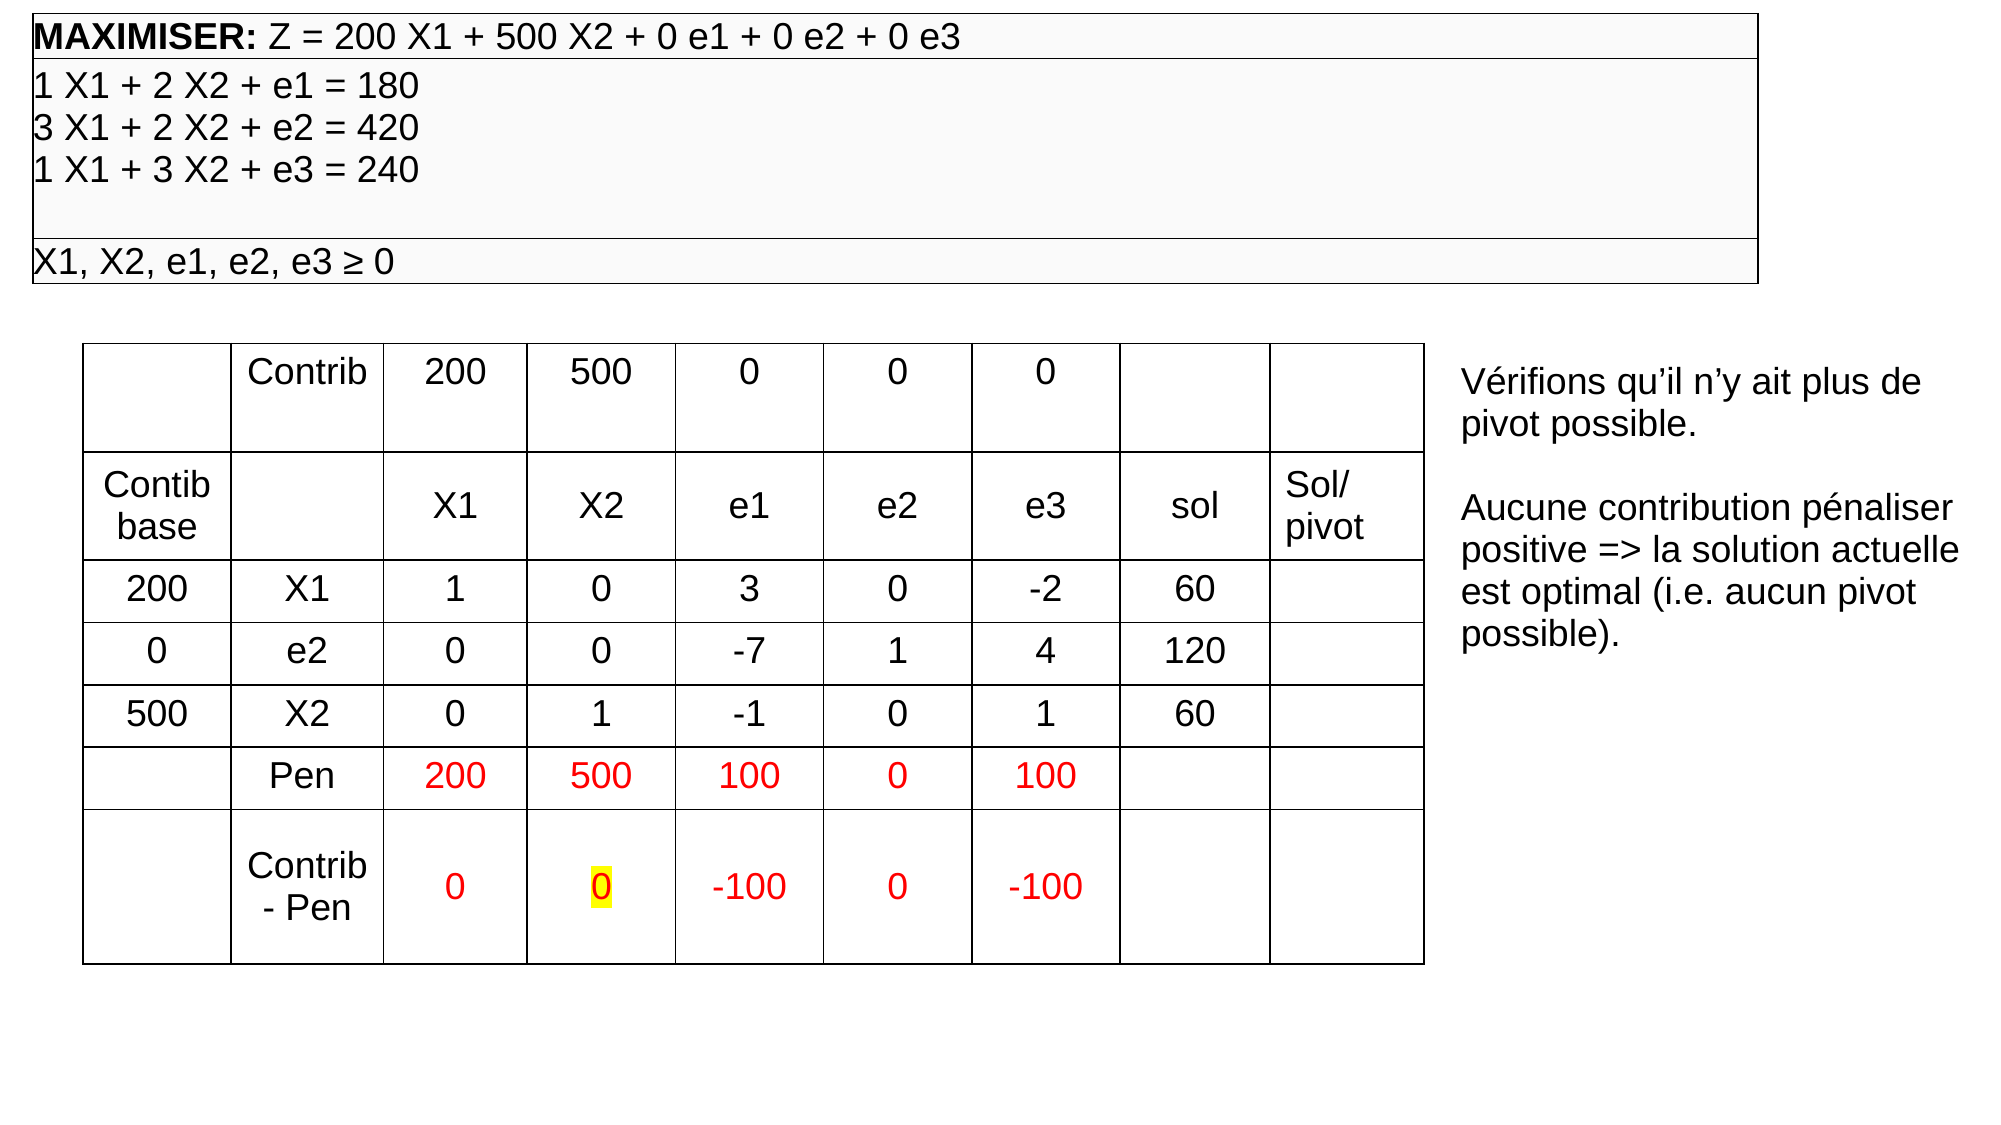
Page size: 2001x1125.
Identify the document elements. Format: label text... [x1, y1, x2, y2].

table_header 200 [384, 344, 526, 451]
table_header [84, 344, 230, 451]
table_header [1121, 344, 1269, 451]
table_cell -7 [676, 623, 823, 684]
table_cell 0 [528, 810, 675, 963]
table_cell 120 [1121, 623, 1269, 684]
table_cell [1271, 748, 1423, 809]
text_box Vérifions qu’il n’y ait plus de pivot possible. Aucune contribution pénaliser positive => la solution actuelle est optimal (i.e. aucun pivot possible). [1446, 352, 1988, 901]
table_cell [1271, 810, 1423, 963]
table_cell 500 [84, 686, 230, 746]
table_cell 1 [528, 686, 675, 746]
table_cell -2 [973, 561, 1119, 622]
table_cell Contib base [84, 453, 230, 559]
table_cell 200 [384, 748, 526, 809]
table_header 500 [528, 344, 675, 451]
table_cell 0 [824, 748, 971, 809]
table_header 0 [824, 344, 971, 451]
table_cell [84, 748, 230, 809]
table_cell 3 [676, 561, 823, 622]
table_cell X1 [384, 453, 526, 559]
table_cell X1, X2, e1, e2, e3 ≥ 0 [34, 239, 1757, 283]
table_cell [1271, 623, 1423, 684]
table_cell -1 [676, 686, 823, 746]
table_cell 60 [1121, 686, 1269, 746]
table_cell 1 [973, 686, 1119, 746]
table_cell 200 [84, 561, 230, 622]
table_header 0 [973, 344, 1119, 451]
table_cell Pen [232, 748, 383, 809]
table_cell e1 [676, 453, 823, 559]
table_cell 500 [528, 748, 675, 809]
table_cell [1121, 748, 1269, 809]
table_cell [84, 810, 230, 963]
table_cell 0 [528, 561, 675, 622]
table_cell -100 [676, 810, 823, 963]
table_cell 1 [384, 561, 526, 622]
table_cell 1 [824, 623, 971, 684]
table_cell 0 [384, 686, 526, 746]
table_cell 0 [84, 623, 230, 684]
table_header 0 [676, 344, 823, 451]
table_cell 0 [824, 810, 971, 963]
table_cell 0 [384, 623, 526, 684]
table_cell 0 [824, 686, 971, 746]
table_cell [1271, 686, 1423, 746]
table_cell X1 [232, 561, 383, 622]
table_cell 0 [384, 810, 526, 963]
table_cell 100 [676, 748, 823, 809]
table_cell -100 [973, 810, 1119, 963]
table_cell 100 [973, 748, 1119, 809]
table_cell 0 [824, 561, 971, 622]
table_cell e2 [824, 453, 971, 559]
table_header [1271, 344, 1423, 451]
table_cell [1271, 561, 1423, 622]
table_header MAXIMISER: Z = 200 X1 + 500 X2 + 0 e1 + 0 e2 + 0 e3 [34, 14, 1757, 58]
table_cell X2 [528, 453, 675, 559]
table_cell 1 X1 + 2 X2 + e1 = 180 3 X1 + 2 X2 + e2 = 420 1 X1 + 3 X2 + e3 = 240 [34, 59, 1757, 238]
table_cell e3 [973, 453, 1119, 559]
table_cell X2 [232, 686, 383, 746]
table_header Contrib [232, 344, 383, 451]
table_cell 60 [1121, 561, 1269, 622]
table_cell e2 [232, 623, 383, 684]
table_cell Sol/pivot [1271, 453, 1423, 559]
table_cell 4 [973, 623, 1119, 684]
table_cell [232, 453, 383, 559]
table_cell [1121, 810, 1269, 963]
table_cell Contrib - Pen [232, 810, 383, 963]
table_cell sol [1121, 453, 1269, 559]
table_cell 0 [528, 623, 675, 684]
